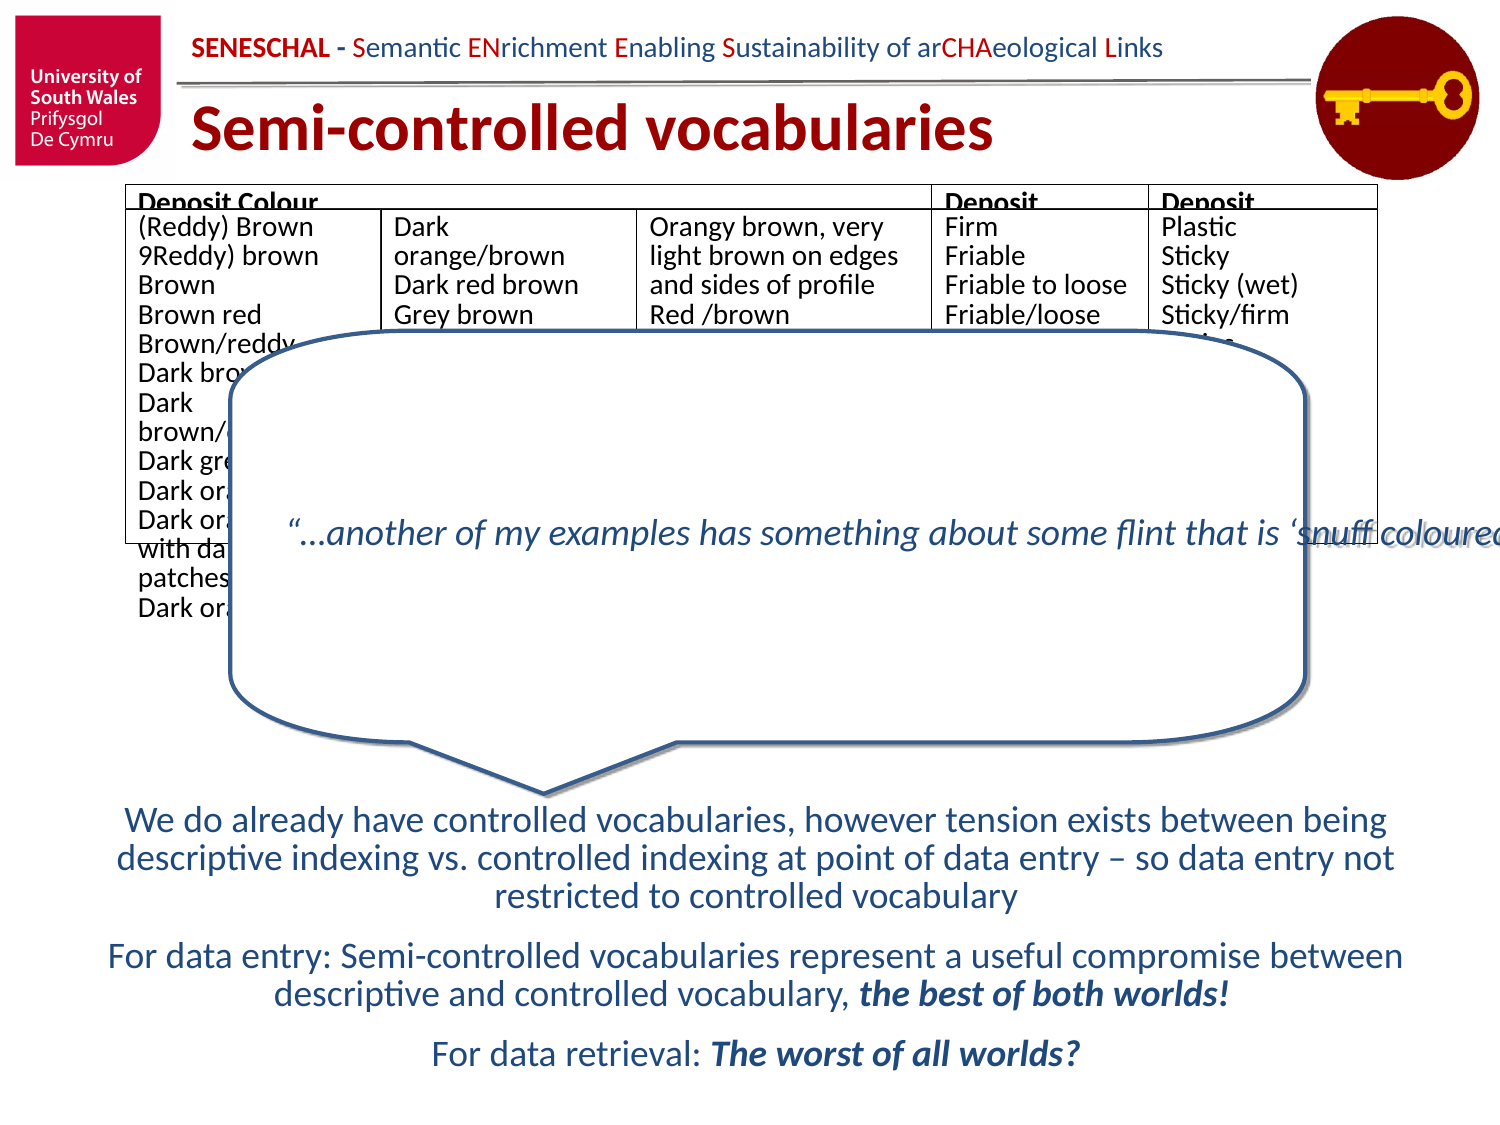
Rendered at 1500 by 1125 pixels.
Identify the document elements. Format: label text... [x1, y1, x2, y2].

text_box (Reddy) Brown 9Reddy) brown Brown Brown red Brown/reddy Dark brown Dark brown/orange Dark grey brown Dark orange brown Dark orange brown with darker patches Dark orange loam [125, 208, 380, 544]
title Semi-controlled vocabularies [176, 85, 1312, 182]
text_box Dark orange/brown Dark red brown Grey brown Grey/brown Light brown Light yellow brown Medium brown Mid brown Mid red brown Orange brown Orange/brown Orangy brown [380, 208, 636, 331]
text_box “…another of my examples has something about some flint that is ‘snuff coloured’ & I don’t know if I’ve ever seen snuff, let alone know what colour it is, or might have been over 150 years ago, and I would think it would make sense to take some kind of integrated approach from the outset,….” [G. Carver] [230, 330, 1306, 794]
text_box Orangy brown, very light brown on edges and sides of profile Red /brown Red brown Red/brown Reddish brown Reddy brown Varies Very light brown White Yellow brown Yellow/orange brown [636, 208, 931, 330]
text_box SENESCHAL - Semantic ENrichment Enabling Sustainability of arCHAeological Links [176, 20, 1311, 80]
picture [1311, 12, 1484, 185]
text_box Plastic Sticky Sticky (wet) Sticky/firm Varies [1148, 208, 1378, 544]
text_box We do already have controlled vocabularies, however tension exists between being descriptive indexing vs. controlled indexing at point of data entry – so data entry not restricted to controlled vocabulary For data entry: Semi-controlled vocabularies represent a useful compromise between descriptive and controlled vocabulary, the best of both worlds! For data retrieval: The worst of all worlds? [50, 797, 1463, 1125]
picture [0, 0, 177, 182]
text_box Deposit Colour [125, 184, 931, 208]
text_box Firm Friable Friable to loose Friable/loose Friable-loose Loose Loose/friabe Loose/friable [931, 208, 1148, 331]
text_box Deposit Texture [931, 184, 1148, 208]
text_box Deposit Compaction [1148, 184, 1378, 208]
